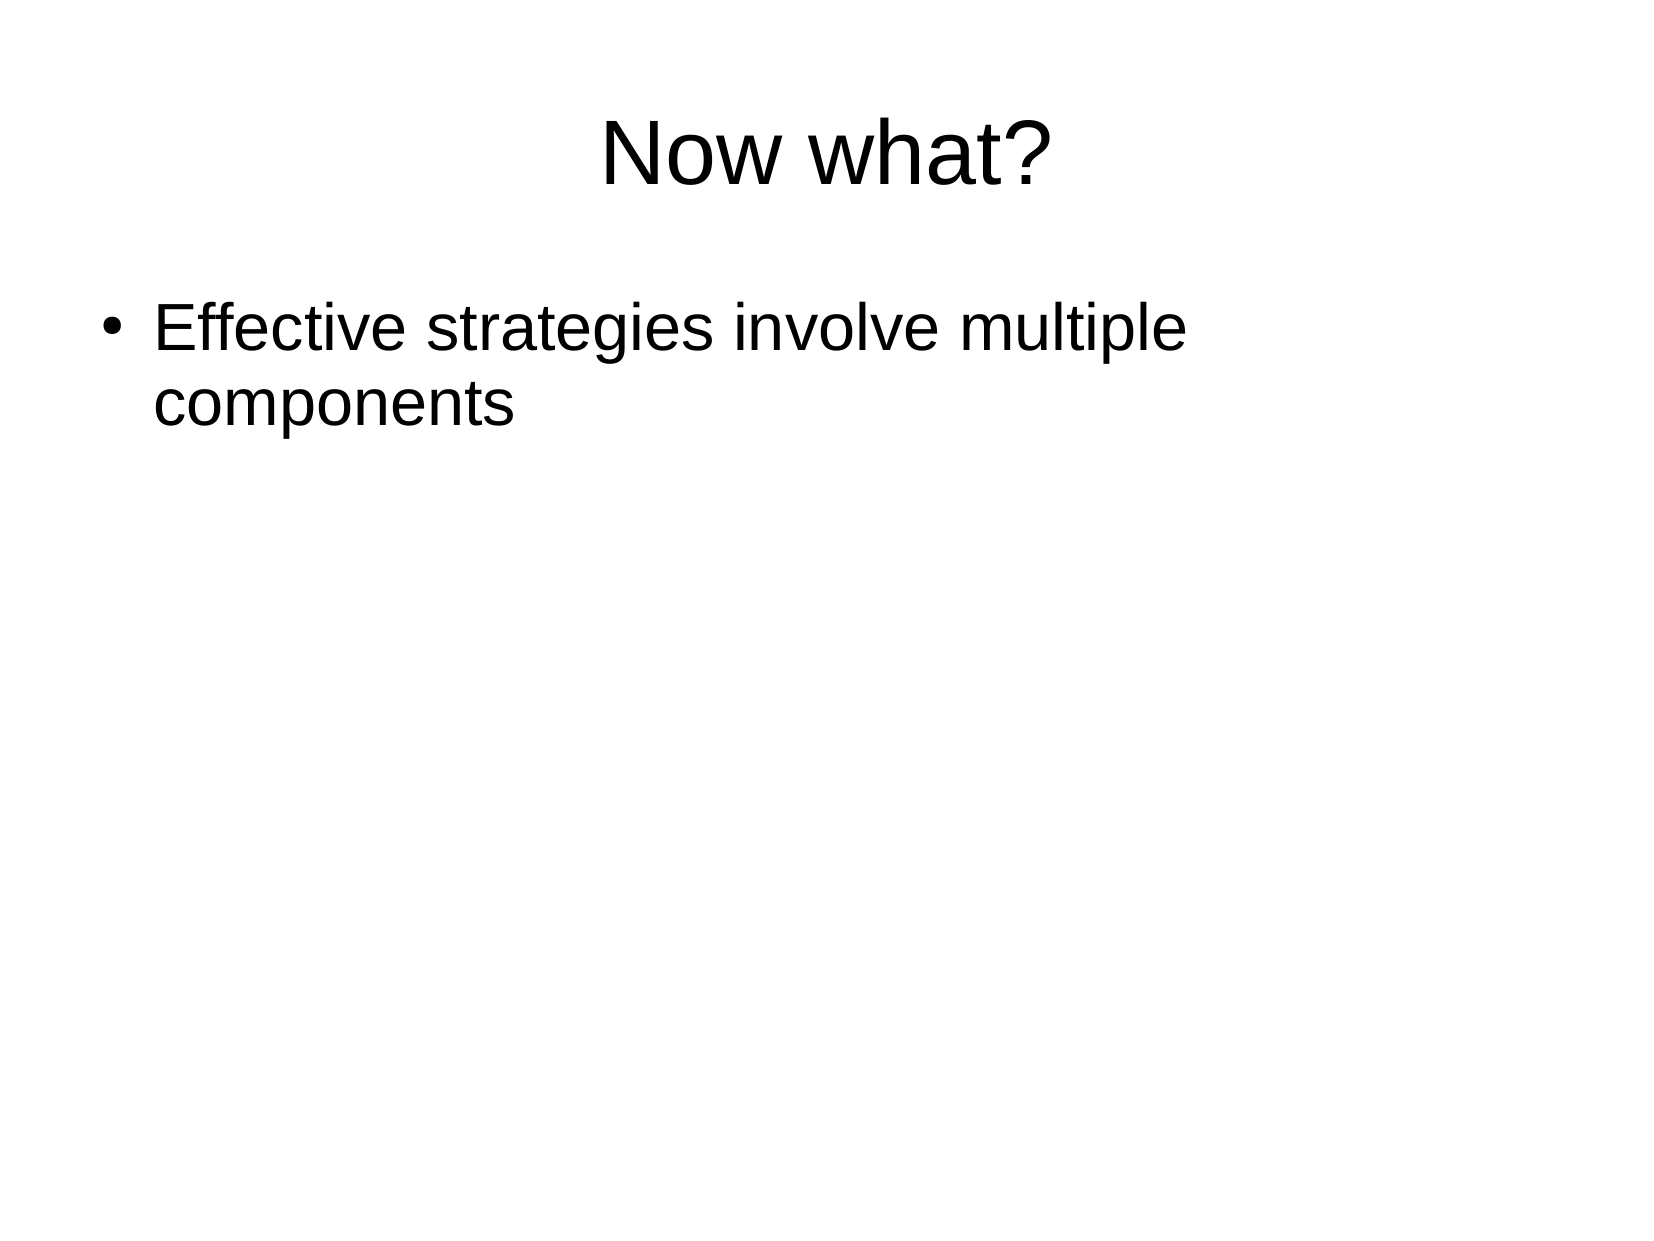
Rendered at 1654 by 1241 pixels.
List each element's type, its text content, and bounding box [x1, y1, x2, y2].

title Now what? [82, 49, 1571, 257]
list Effective strategies involve multiple components [82, 290, 1538, 1010]
